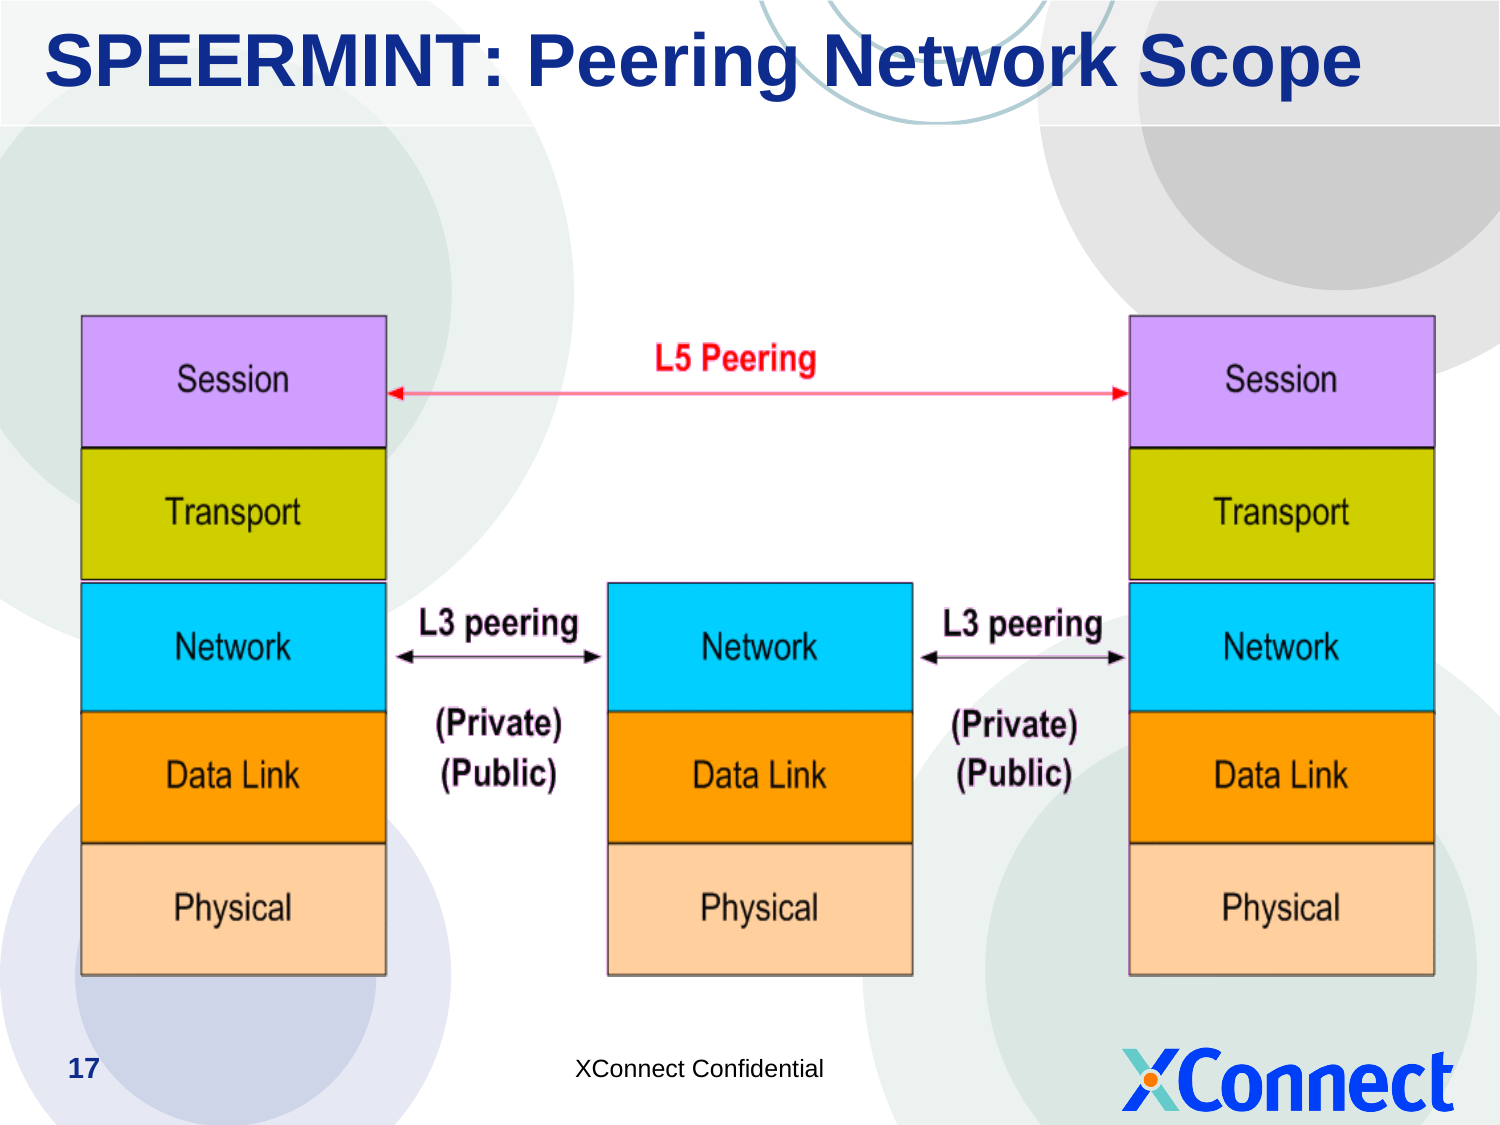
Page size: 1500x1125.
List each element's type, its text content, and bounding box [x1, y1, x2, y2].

picture [80, 314, 1436, 977]
title SPEERMINT: Peering Network Scope [29, 7, 1483, 114]
picture [1116, 1042, 1459, 1118]
